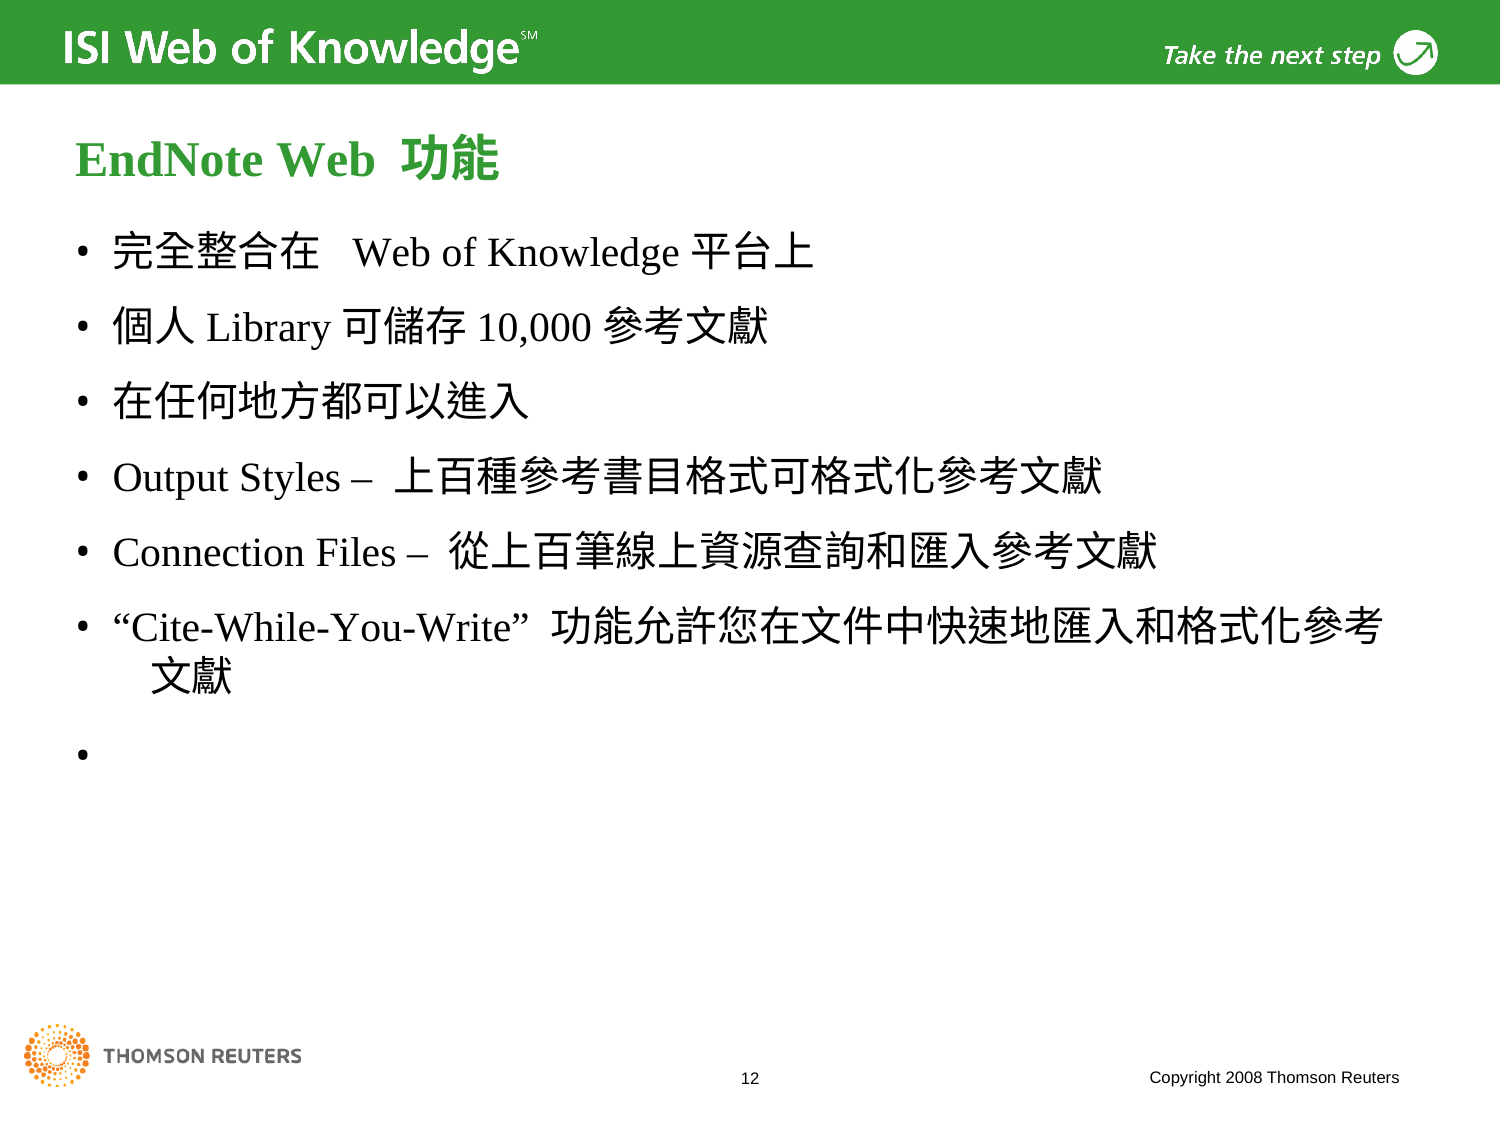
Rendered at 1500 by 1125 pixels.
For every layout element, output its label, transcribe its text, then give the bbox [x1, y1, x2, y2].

list 完全整合在 Web of Knowledge平台上 個人Library可儲存10,000參考文獻 在任何地方都可以進入 Output Styles – 上百種參考書目格式可格式化參考文獻 Connection Files – 從上百筆線上資源查詢和匯入參考文獻 “Cite-While-You-Write” 功能允許您在文件中快速地匯入和格式化參考文獻 [75, 224, 1426, 975]
title EndNote Web 功能 [75, 111, 1426, 187]
